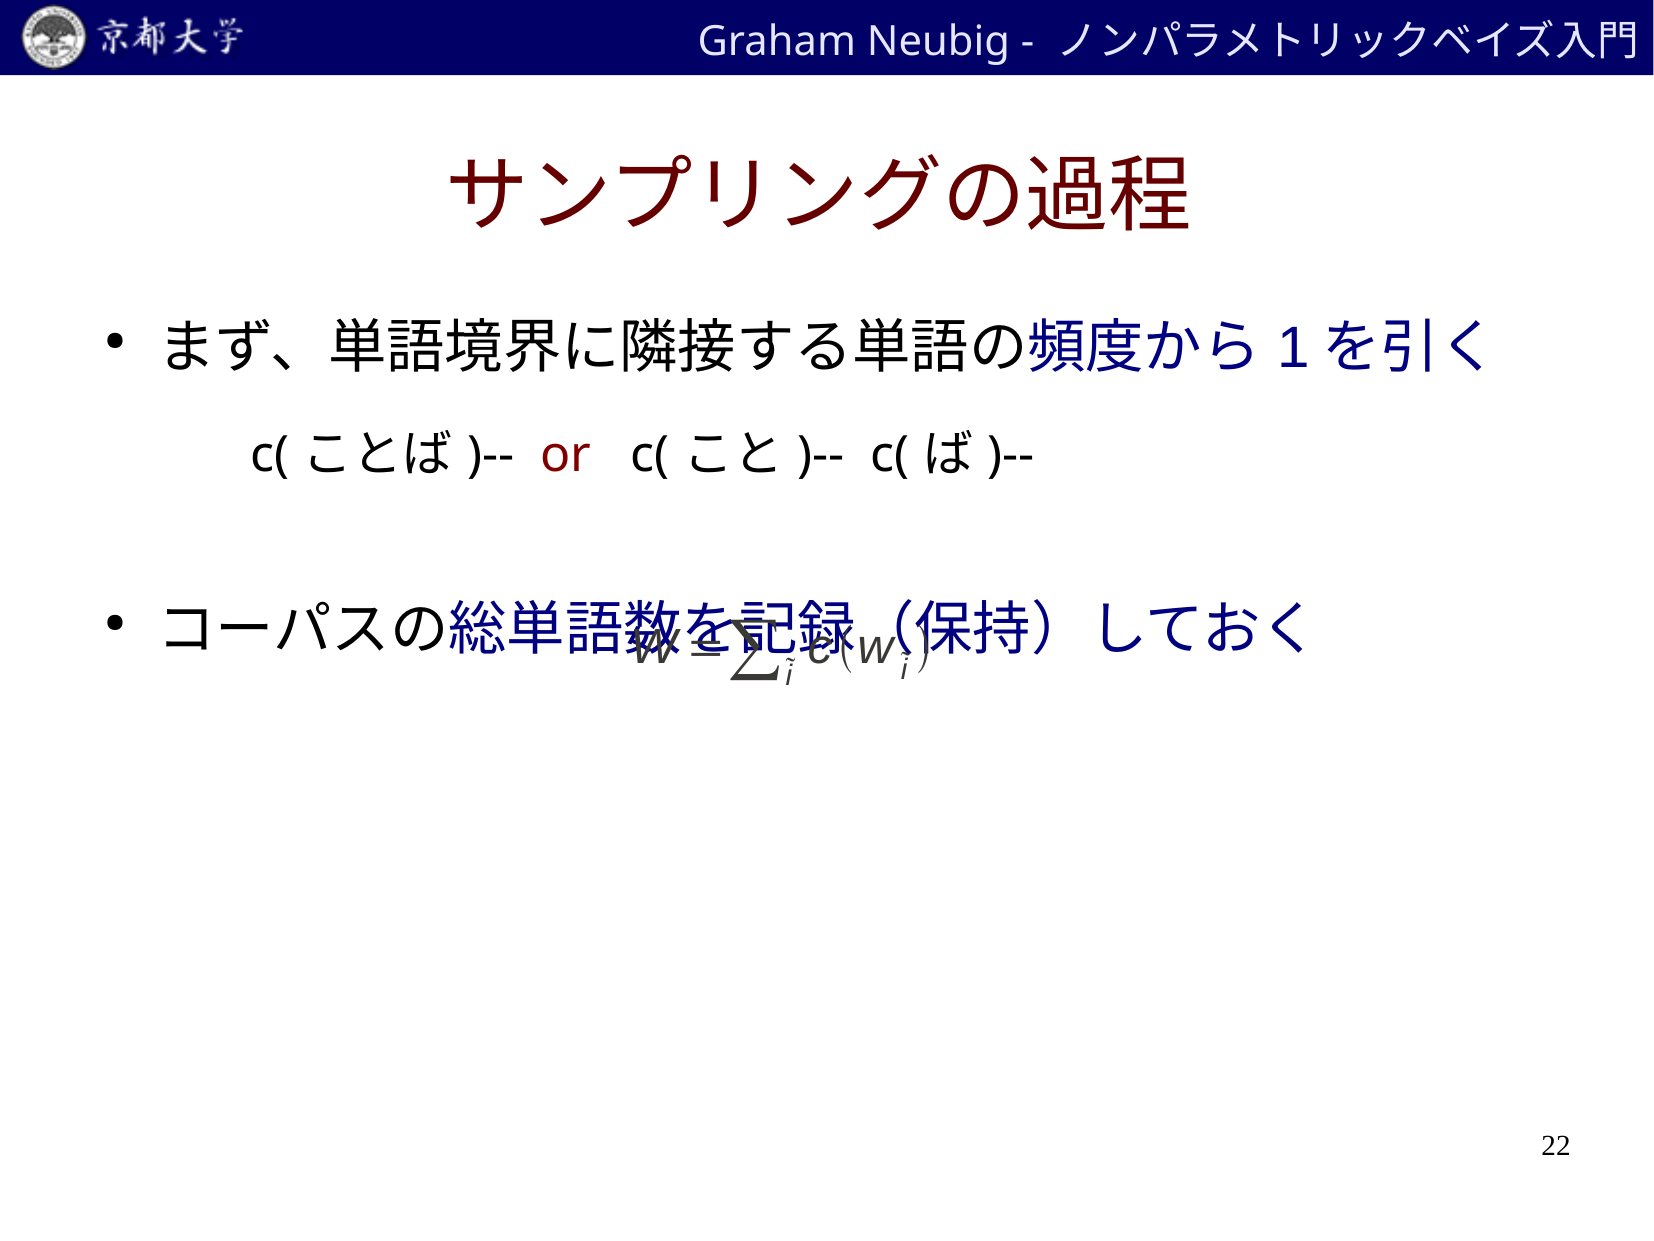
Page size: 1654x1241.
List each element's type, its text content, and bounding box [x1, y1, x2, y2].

text_box c(ことば)-- or c(こと)-- c(ば)-- [235, 406, 1463, 476]
list まず、単語境界に隣接する単語の頻度から1を引く コーパスの総単語数を記録（保持）しておく [86, 300, 1576, 1104]
chart [617, 614, 943, 693]
picture [0, 0, 247, 70]
title サンプリングの過程 [75, 100, 1564, 277]
